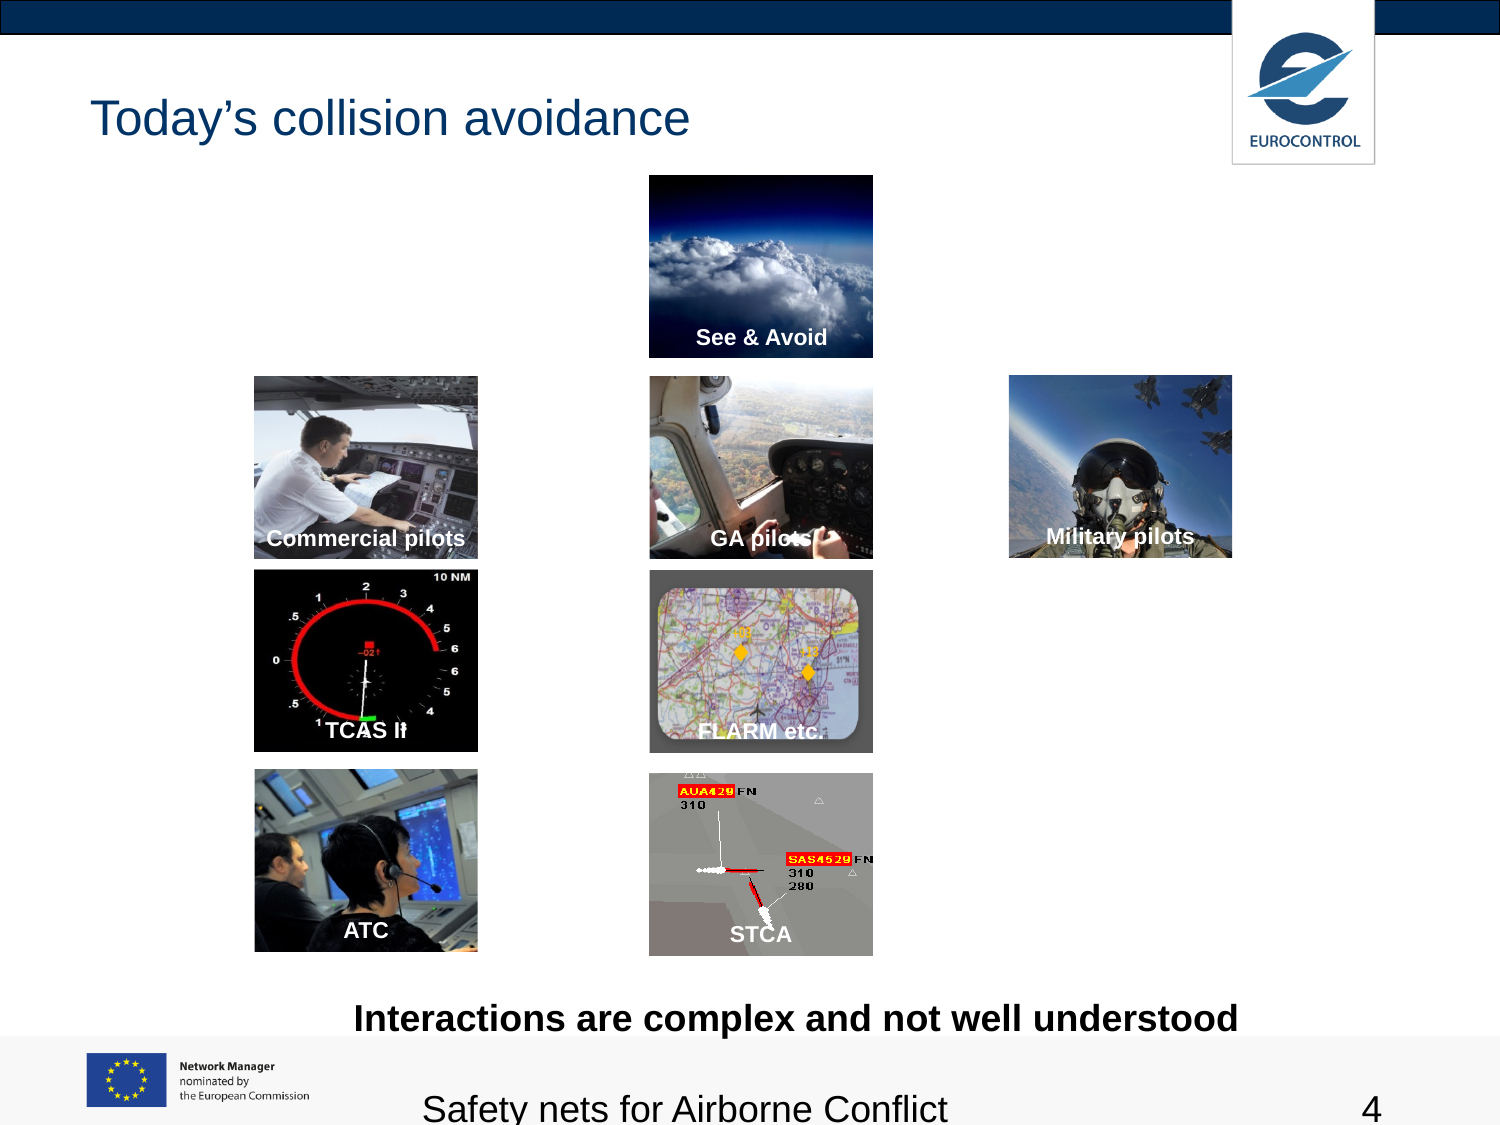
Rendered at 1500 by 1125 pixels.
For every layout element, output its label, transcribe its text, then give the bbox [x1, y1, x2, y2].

picture [1224, 0, 1382, 172]
picture [649, 175, 873, 358]
text_box FLARM etc. [649, 708, 873, 752]
text_box See & Avoid [650, 314, 874, 357]
text_box GA pilots [649, 515, 873, 559]
text_box ATC [254, 908, 478, 941]
text_box TCAS II [254, 707, 478, 751]
text_box Military pilots [1008, 514, 1233, 557]
picture [649, 570, 873, 708]
text_box Interactions are complex and not well understood [230, 941, 1364, 1050]
picture [254, 769, 478, 908]
picture [85, 1051, 310, 1108]
picture [649, 376, 873, 515]
title Today’s collision avoidance [75, 78, 1197, 206]
picture [254, 569, 478, 707]
picture [1008, 375, 1233, 514]
picture [649, 773, 873, 912]
footer Safety nets for Airborne Conflict [407, 1078, 1092, 1123]
slide_number <number> [1346, 1078, 1425, 1123]
text_box STCA [649, 912, 873, 941]
text_box Commercial pilots [254, 515, 478, 559]
picture [254, 376, 478, 515]
